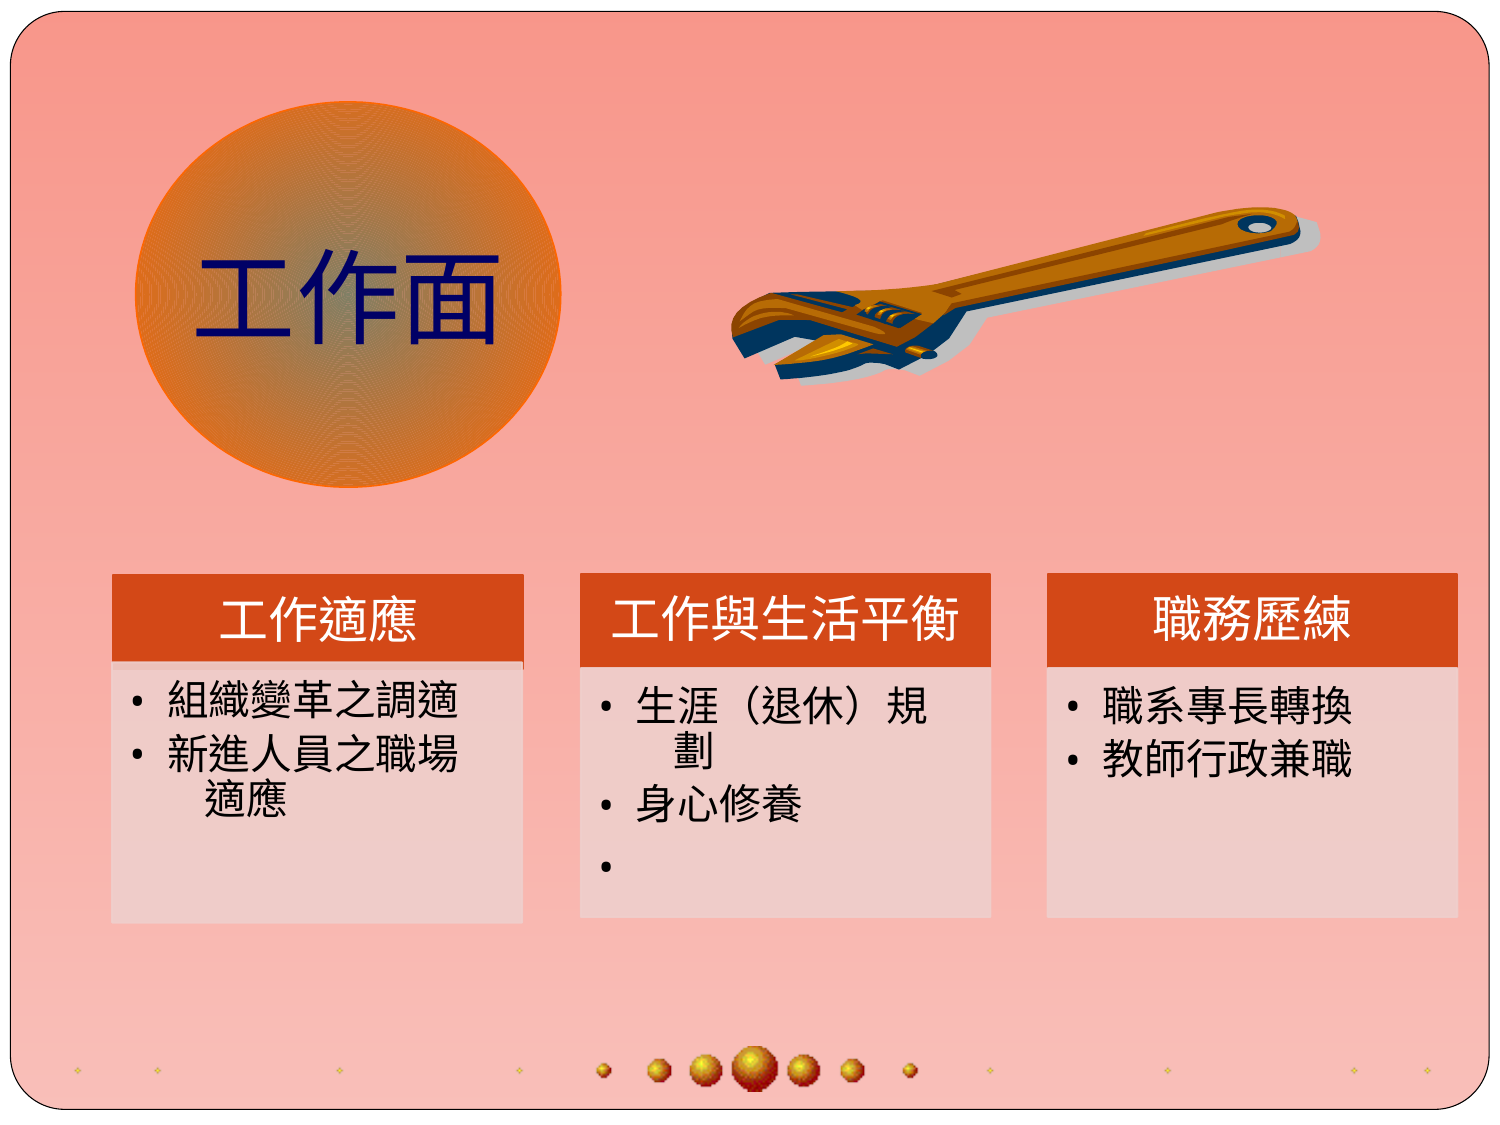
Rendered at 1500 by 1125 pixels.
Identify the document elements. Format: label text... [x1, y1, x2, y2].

picture [726, 203, 1324, 386]
text_box 職務歷練 [1047, 574, 1458, 668]
text_box 職系專長轉換 教師行政兼職 [1047, 668, 1458, 917]
text_box 組織變革之調適 新進人員之職場適應 [112, 662, 523, 923]
text_box 工作面 [135, 101, 561, 488]
text_box 工作與生活平衡 [580, 574, 991, 668]
picture [64, 1046, 1447, 1092]
text_box 生涯（退休）規劃 身心修養 [580, 668, 991, 917]
text_box 工作適應 [113, 574, 524, 669]
